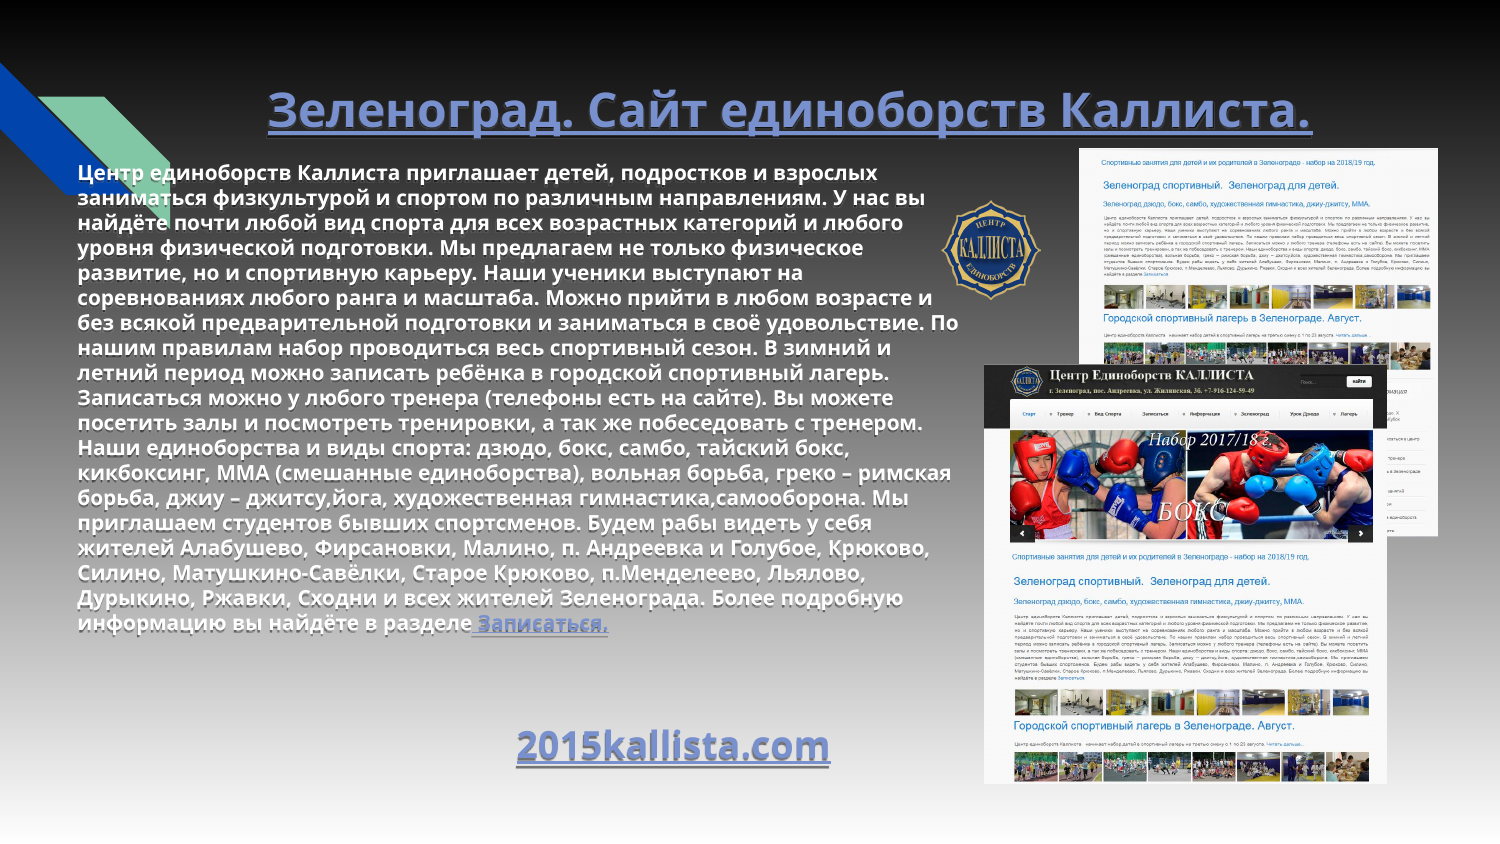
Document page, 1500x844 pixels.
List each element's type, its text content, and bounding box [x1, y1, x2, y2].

text_box 2015kallista.com [388, 705, 959, 774]
picture [891, 148, 1438, 784]
list Центр единоборств Каллиста приглашает детей, подростков и взрослых заниматься физкультурой и спортом по различным направлениям. У нас вы найдёте почти любой вид спорта для всех возрастных категорий и любого уровня физической подготовки. Мы предлагаем не только физическое развитие, но и спортивную карьеру. Наши ученики выступают на соревнованиях любого ранга и масштаба. Можно прийти в любом возрасте и без всякой предварительной подготовки и заниматься в своё удовольствие. По нашим правилам набор проводиться весь спортивный сезон. В зимний и летний период можно записать ребёнка в городской спортивный лагерь. Записаться можно у любого тренера (телефоны есть на сайте). Вы можете посетить залы и посмотреть тренировки, а так же побеседовать с тренером. Наши единоборства и виды спорта: дзюдо, бокс, самбо, тайский бокс, кикбоксинг, ММА (смешанные единоборства), вольная борьба, греко – римская борьба, джиу – джитсу,йога, художественная гимнастика,самооборона. Мы приглашаем студентов бывших спортсменов. Будем рабы видеть у себя жителей Алабушево, Фирсановки, Малино, п. Андреевка и Голубое, Крюково, Силино, Матушкино-Савёлки, Старое Крюково, п.Менделеево, Льялово, Дурыкино, Ржавки, Сходни и всех жителей Зеленограда. Более подробную информацию вы найдёте в разделе Записаться. [62, 144, 985, 735]
title Зеленоград. Сайт единоборств Каллиста. [212, 64, 1368, 165]
